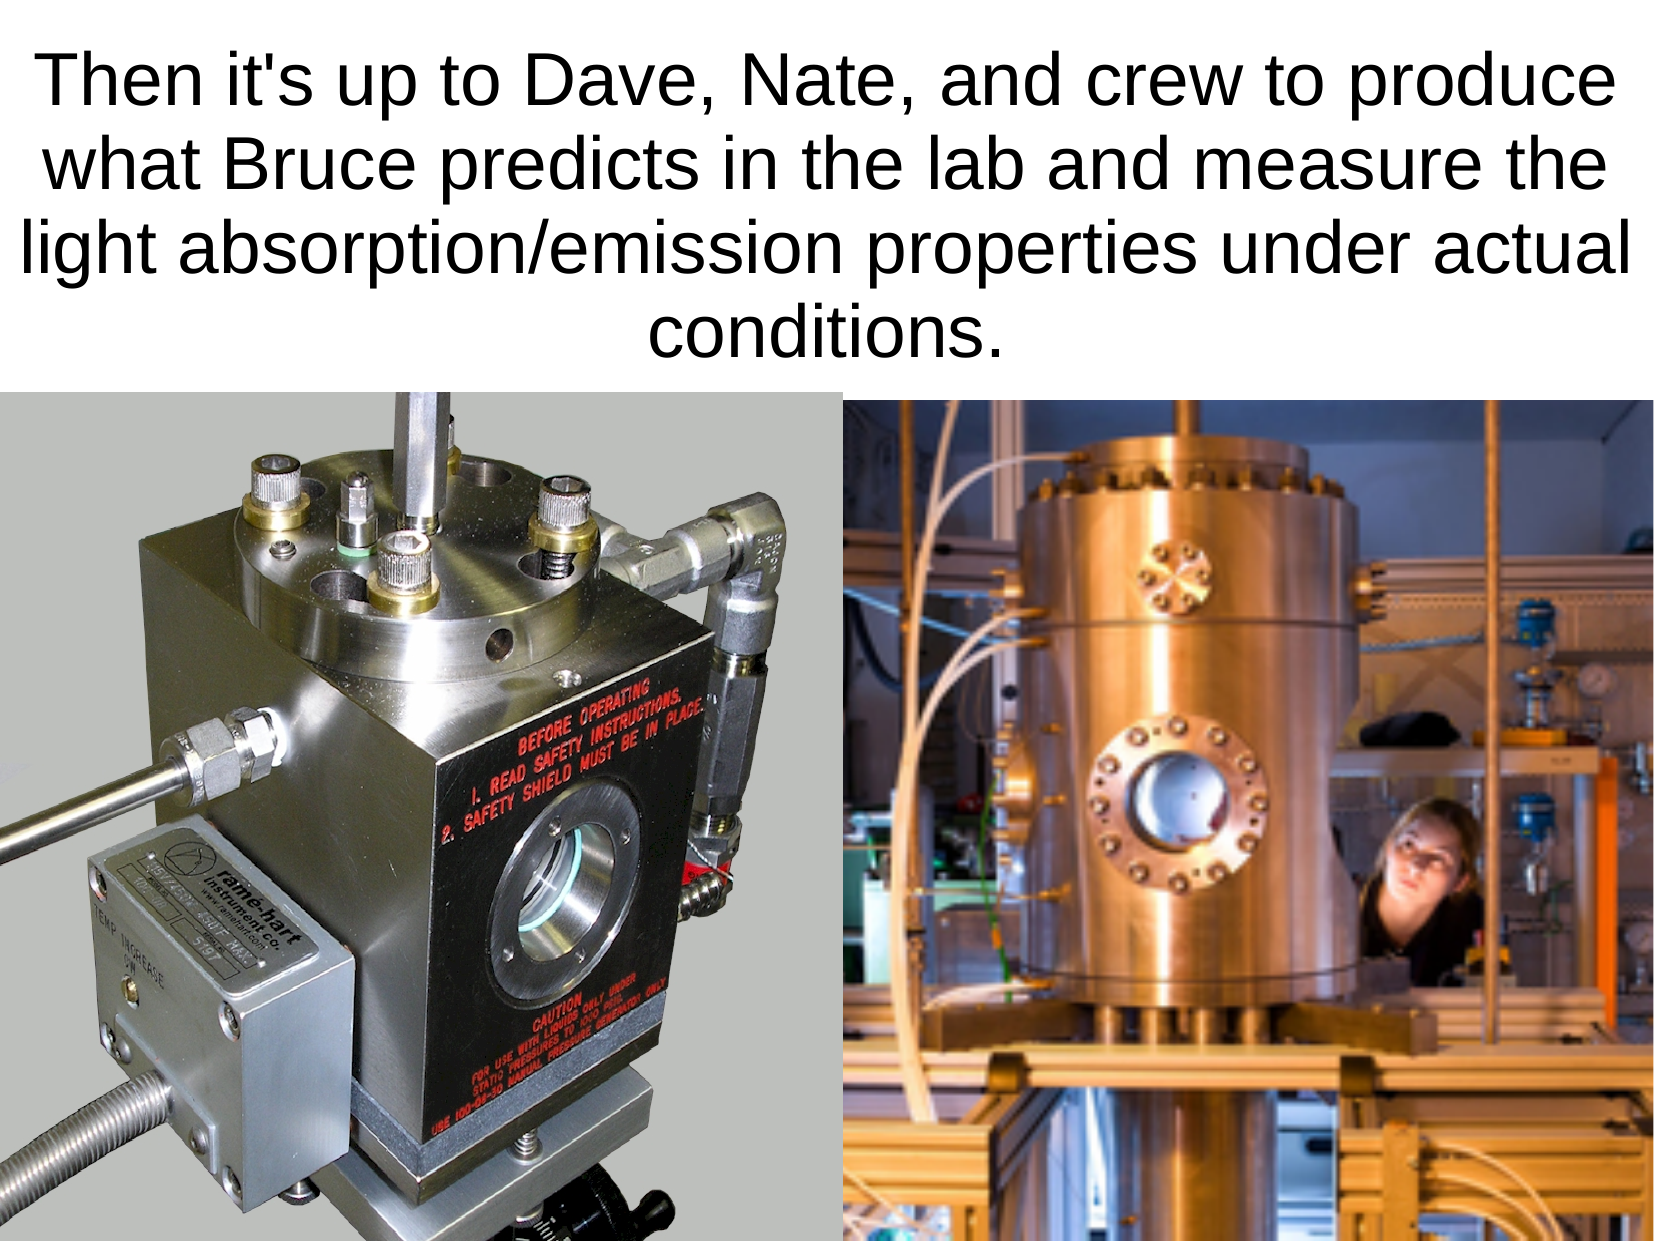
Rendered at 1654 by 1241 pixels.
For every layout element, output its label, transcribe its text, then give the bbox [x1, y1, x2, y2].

picture [0, 392, 1654, 1241]
text_box Then it's up to Dave, Nate, and crew to produce what Bruce predicts in the lab and measure the light absorption/emission properties under actual conditions. [0, 30, 1654, 381]
